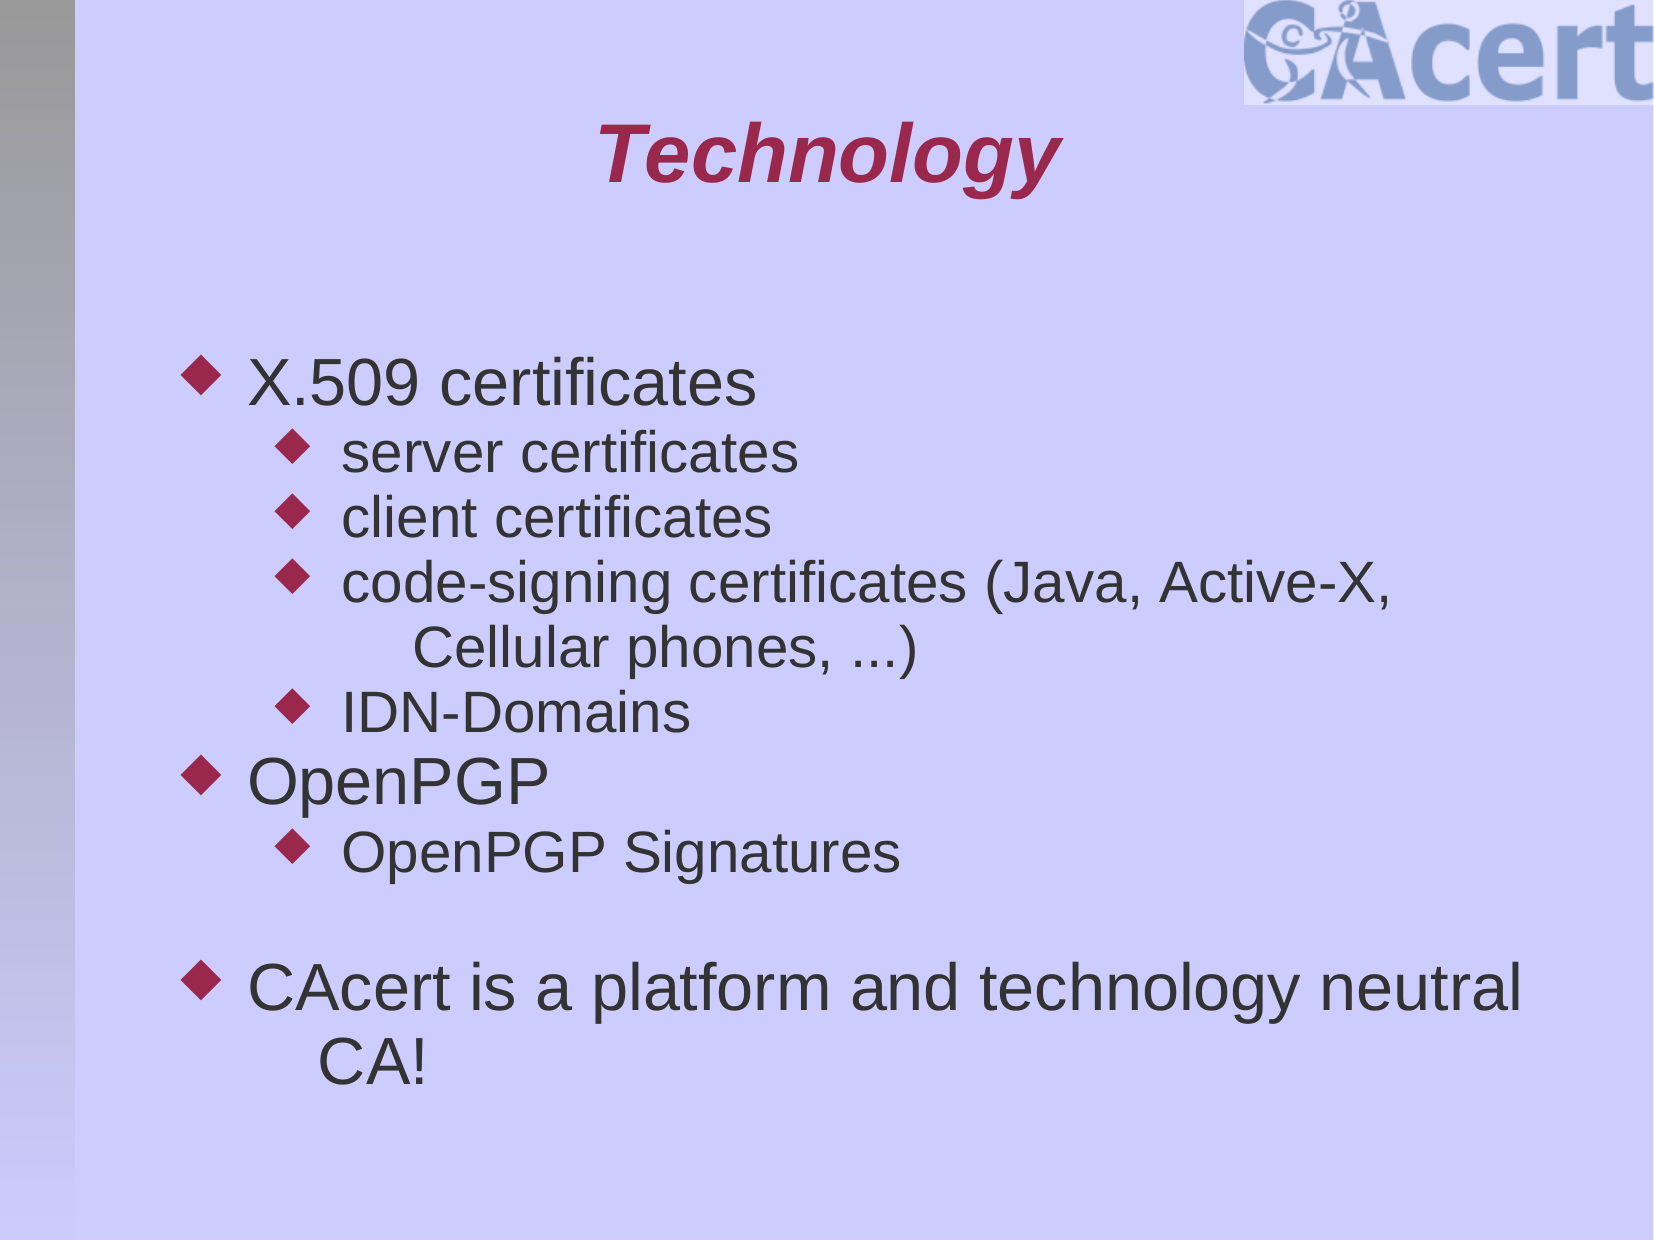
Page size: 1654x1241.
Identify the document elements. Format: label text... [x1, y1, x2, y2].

title Technology [121, 49, 1534, 257]
list X.509 certificates server certificates client certificates code-signing certificates (Java, Active-X, Cellular phones, ...) IDN-Domains OpenPGP OpenPGP Signatures CAcert is a platform and technology neutral CA! [152, 344, 1534, 1127]
